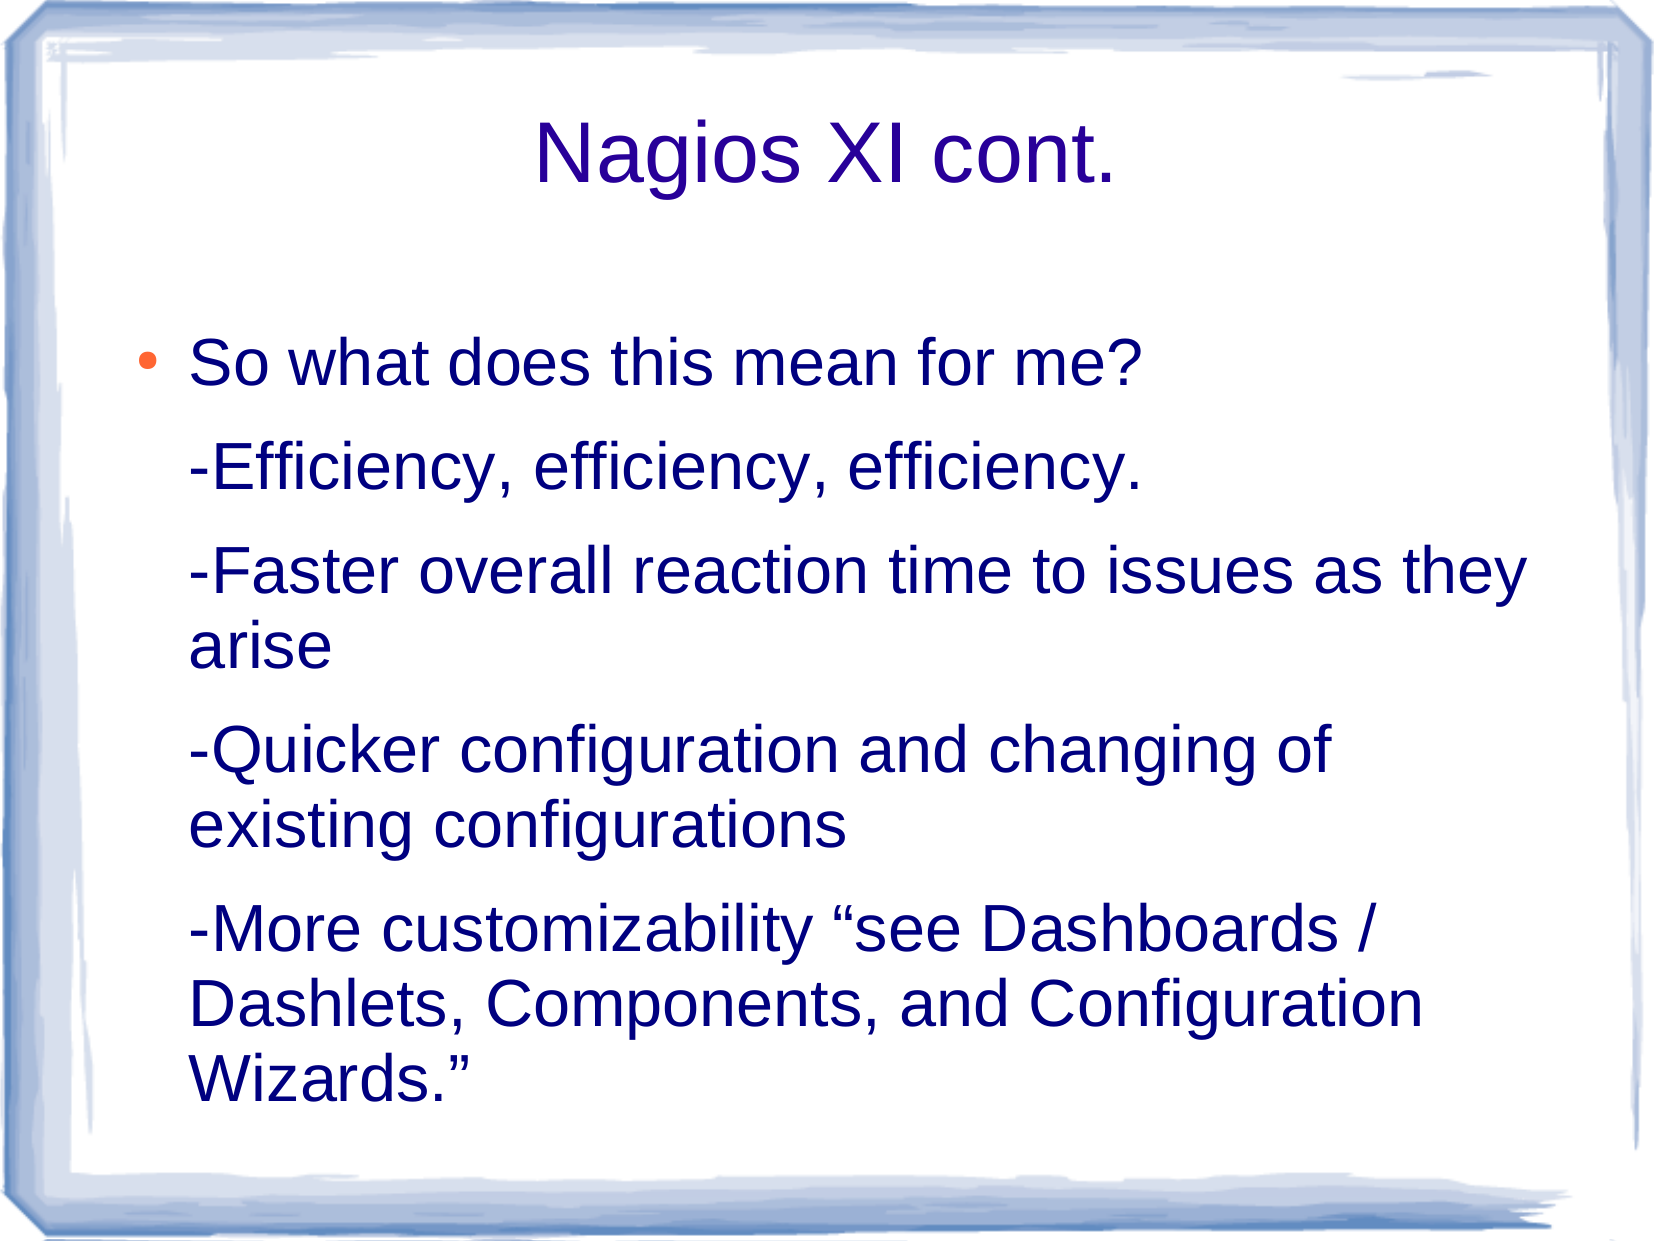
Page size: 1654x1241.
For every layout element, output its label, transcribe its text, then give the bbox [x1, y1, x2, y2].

list So what does this mean for me? -Efficiency, efficiency, efficiency. -Faster overall reaction time to issues as they arise -Quicker configuration and changing of existing configurations -More customizability “see Dashboards / Dashlets, Components, and Configuration Wizards.” [118, 324, 1571, 1116]
title Nagios XI cont. [82, 49, 1571, 257]
picture [0, 0, 1654, 1241]
